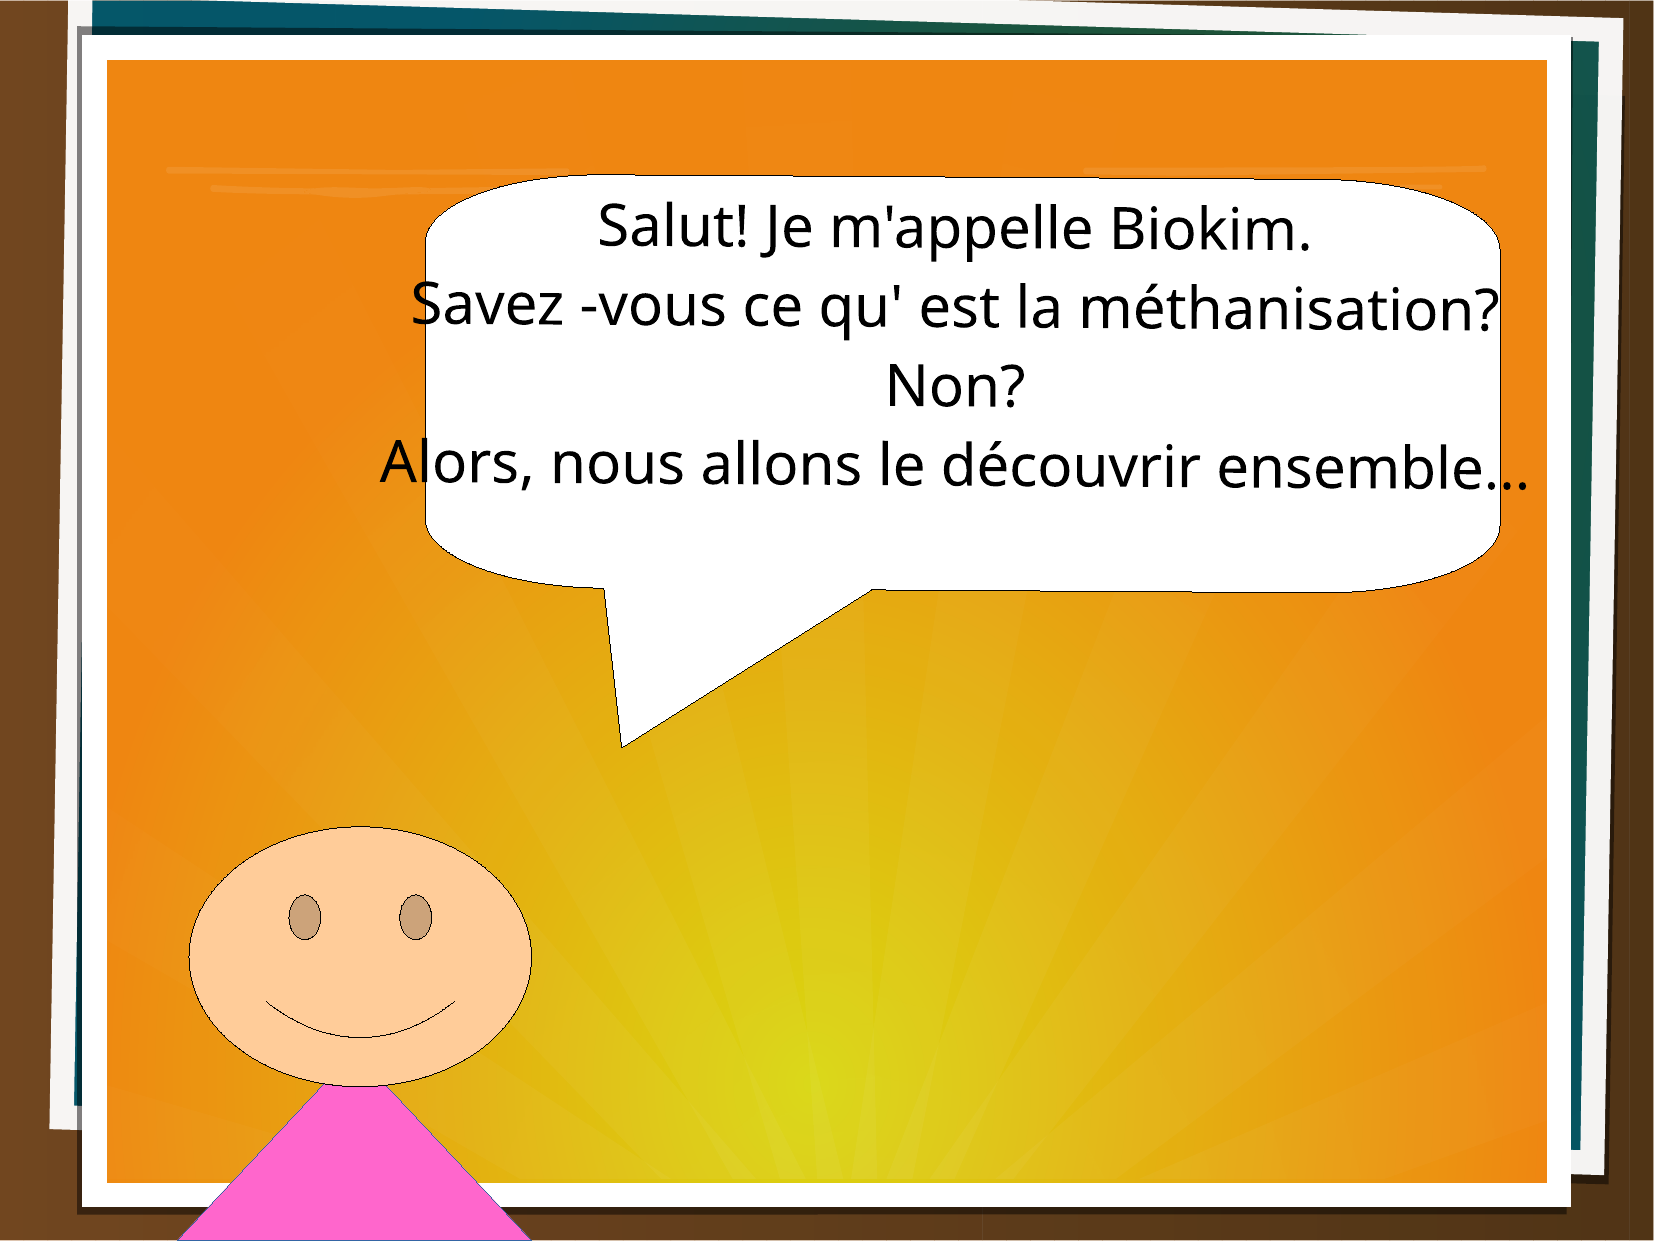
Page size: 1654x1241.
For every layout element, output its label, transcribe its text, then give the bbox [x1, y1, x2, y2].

text_box Salut! Je m'appelle Biokim. Savez -vous ce qu' est la méthanisation? Non? Alors, nous allons le découvrir ensemble... [425, 174, 1501, 748]
text_box [177, 826, 532, 1241]
